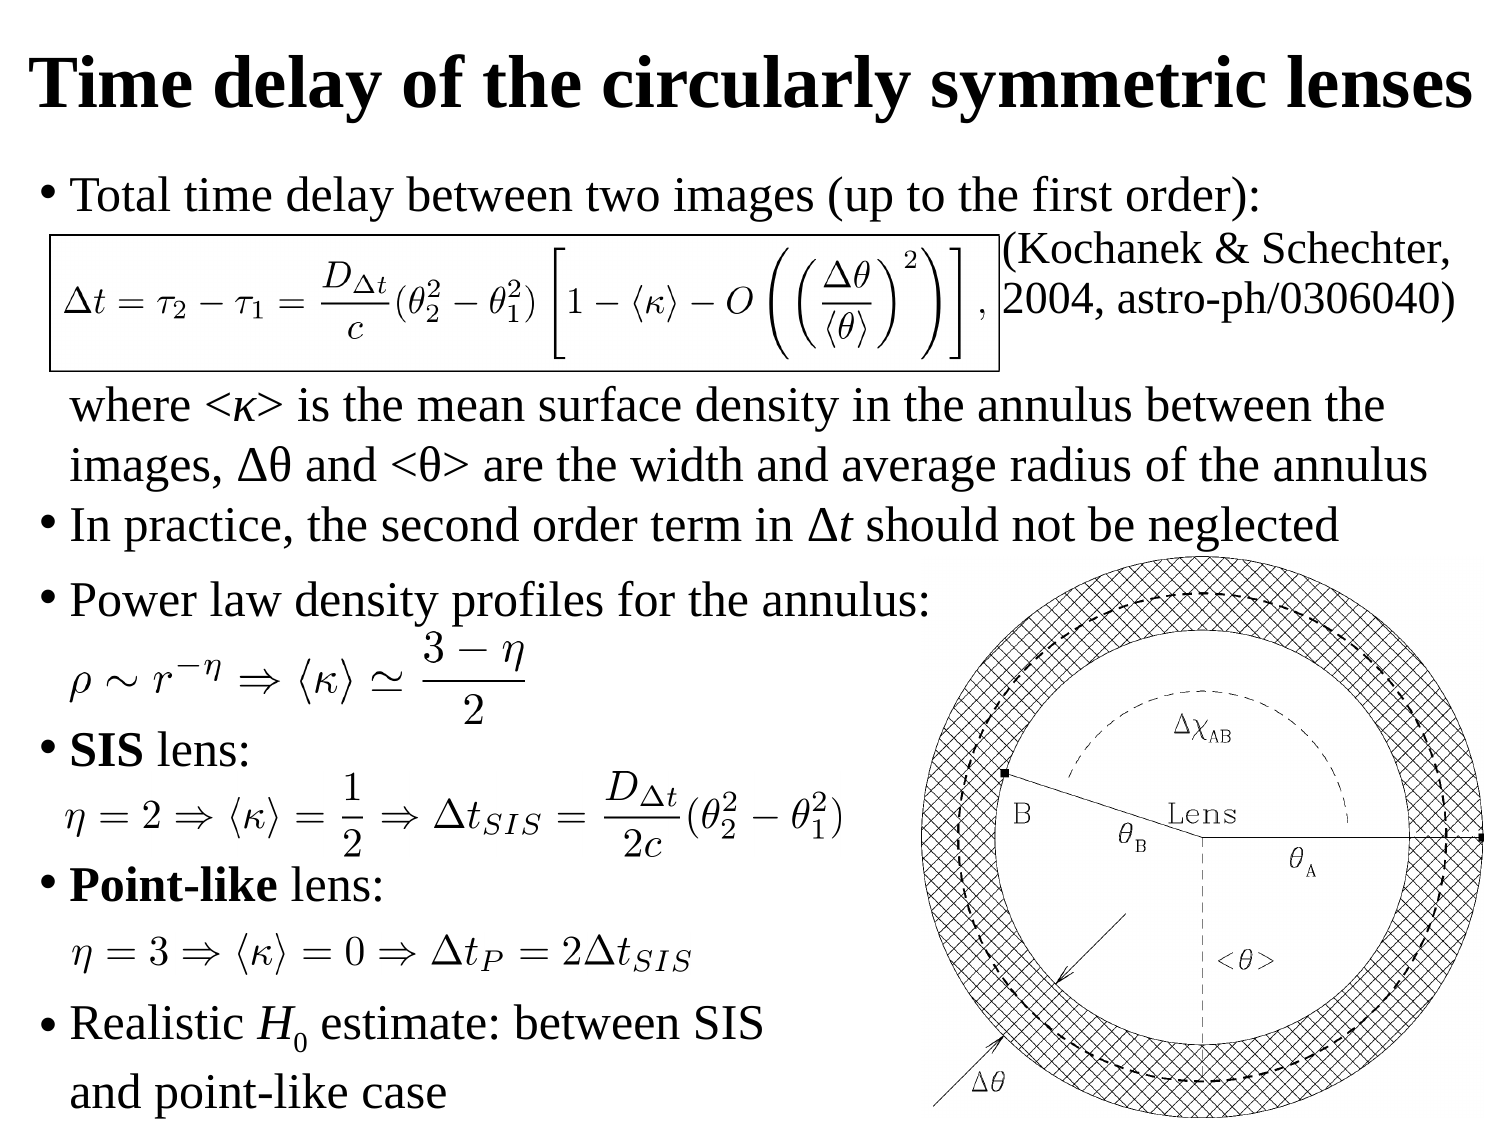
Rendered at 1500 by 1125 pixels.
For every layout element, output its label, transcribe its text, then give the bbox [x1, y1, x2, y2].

picture [72, 932, 691, 975]
picture [1467, 556, 1484, 1118]
picture [69, 631, 525, 724]
text_box (Kochanek & Schechter, 2004, astro-ph/0306040) [1001, 222, 1500, 324]
picture [49, 234, 1000, 372]
picture [65, 771, 841, 857]
title Time delay of the circularly symmetric lenses [9, 18, 1495, 136]
list Total time delay between two images (up to the first order): where <κ> is the mean surface density in the annulus between the images, Δθ and <θ> are the width and average radius of the annulus In practice, the second order term in Δt should not be neglected Power law density profiles for the annulus: SIS lens: Point-like lens: Realistic H0 estimate: between SIS and point-like case [24, 124, 1467, 1125]
